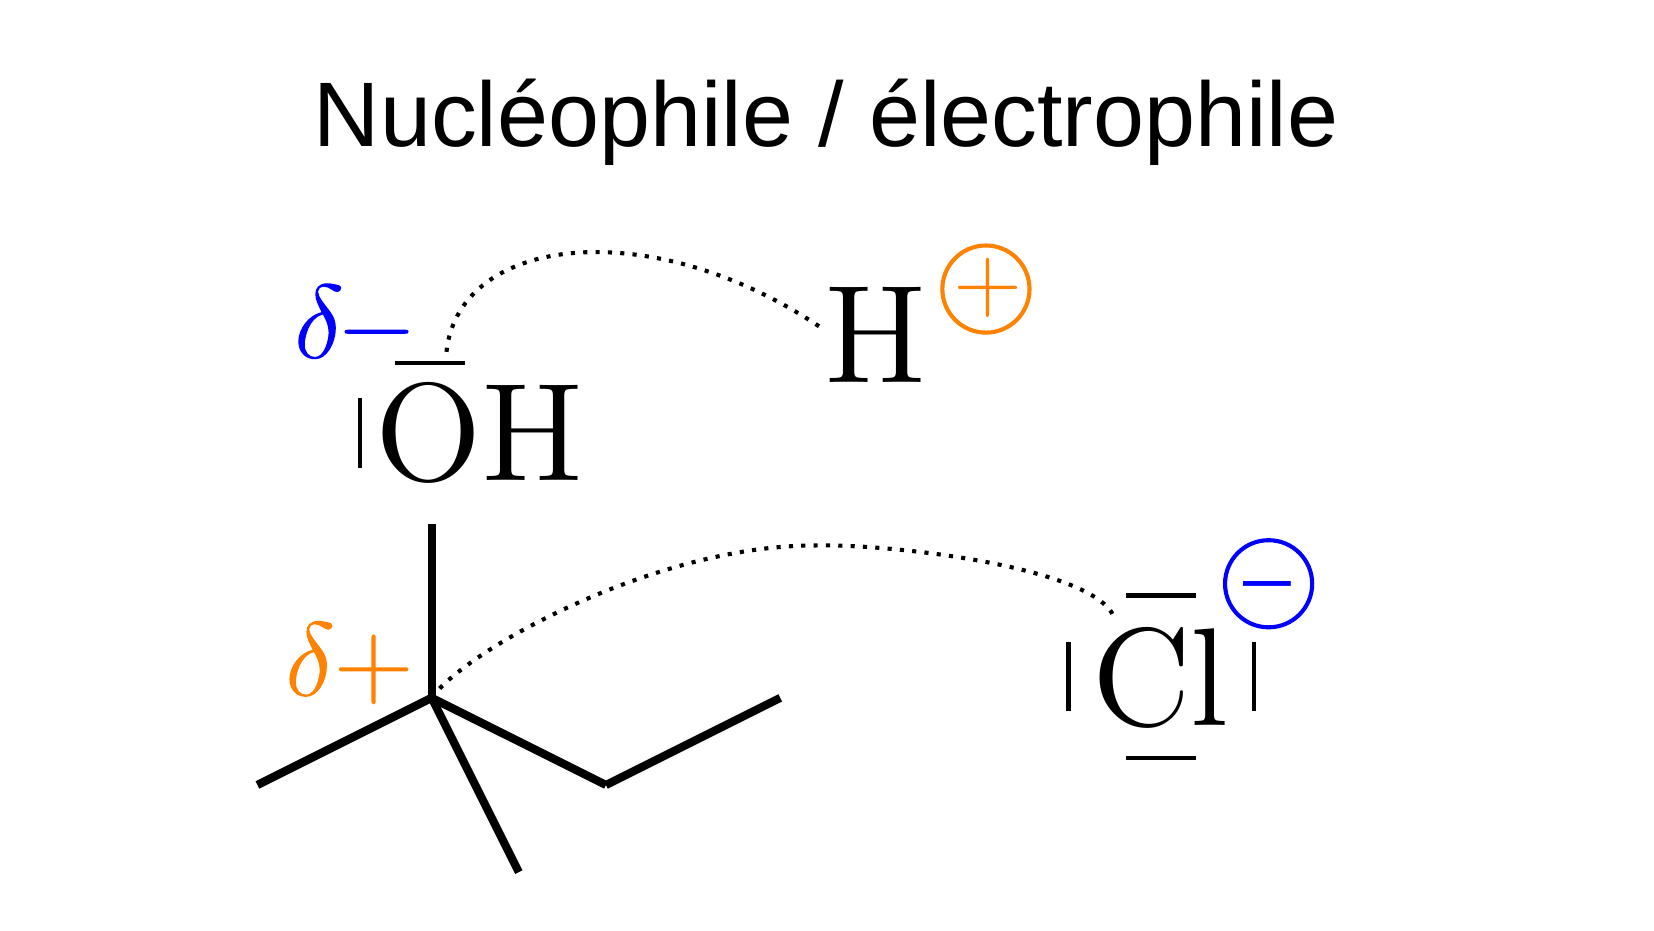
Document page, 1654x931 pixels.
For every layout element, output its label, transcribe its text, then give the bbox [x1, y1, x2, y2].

title Nucléophile / électrophile [82, 37, 1571, 193]
picture [255, 243, 1335, 875]
